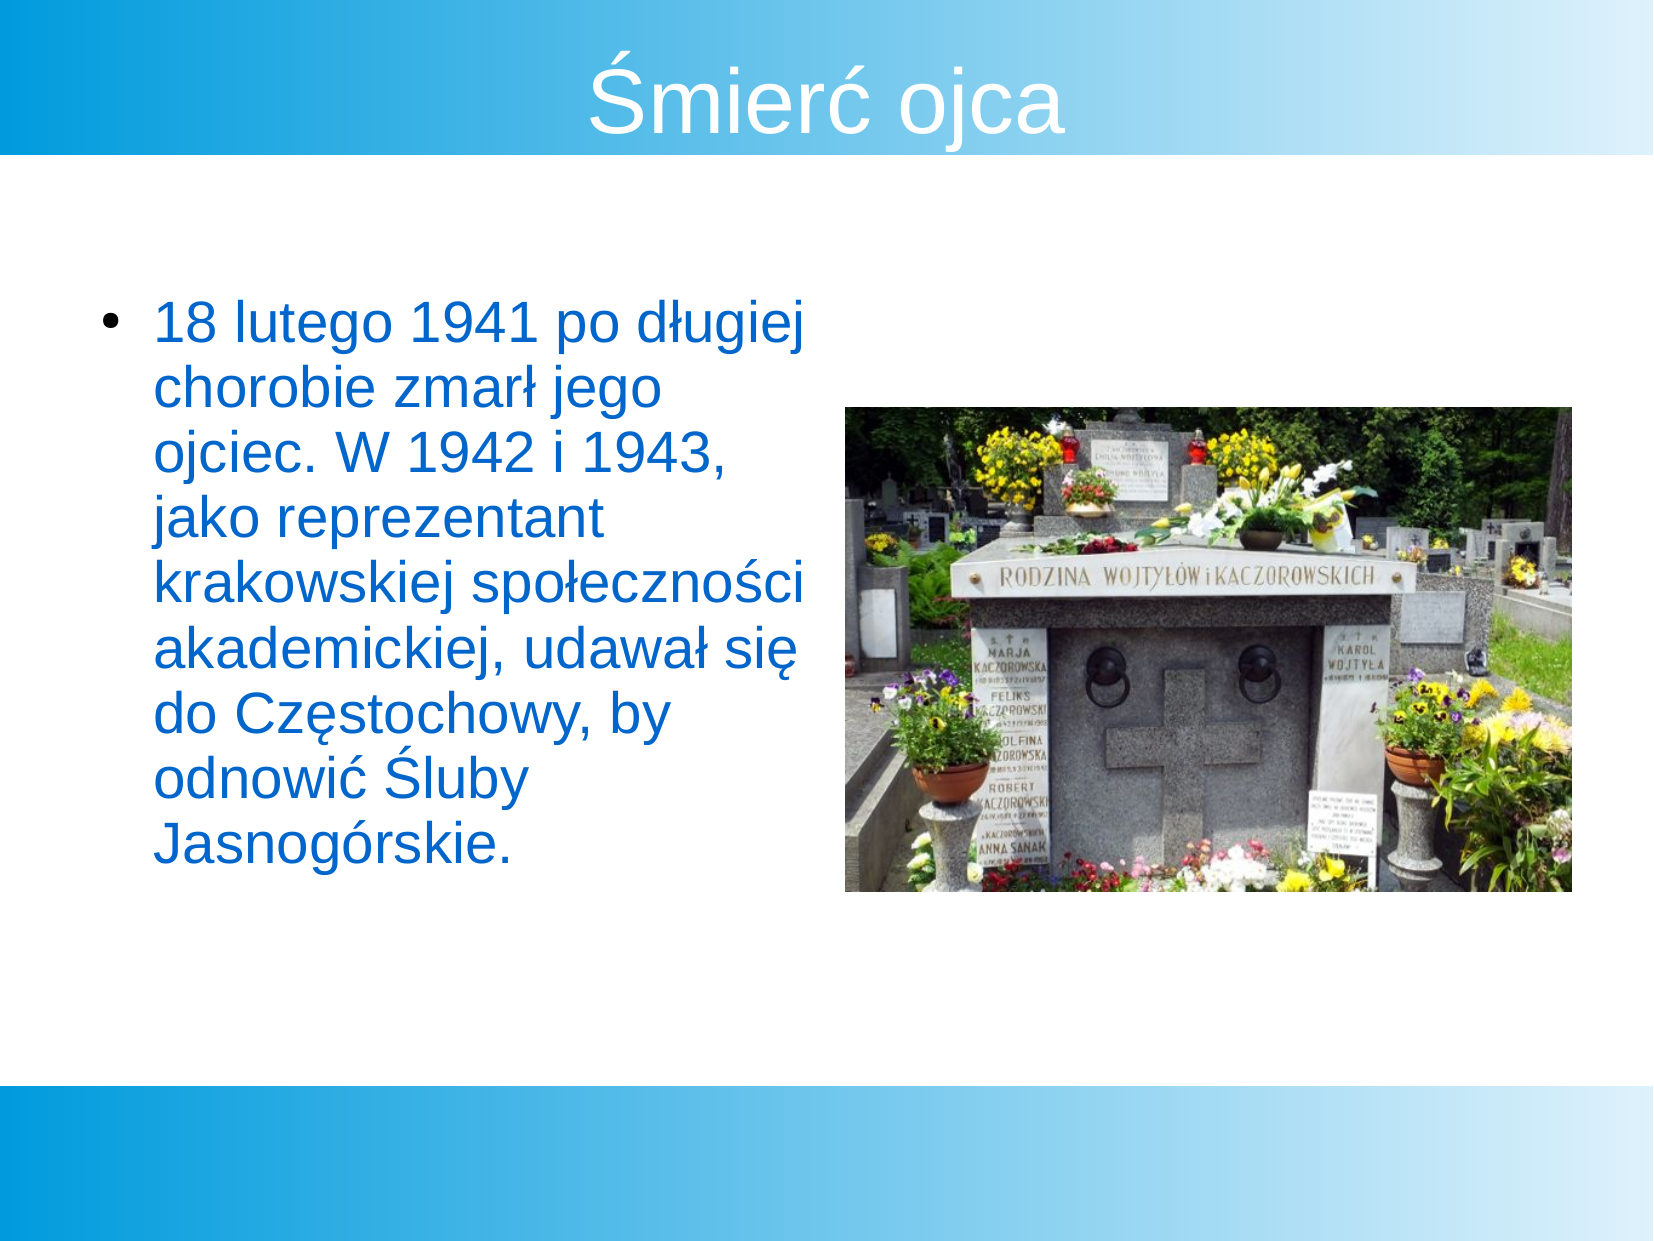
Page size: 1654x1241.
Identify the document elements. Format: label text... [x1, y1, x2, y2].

list 18 lutego 1941 po długiej chorobie zmarł jego ojciec. W 1942 i 1943, jako reprezentant krakowskiej społeczności akademickiej, udawał się do Częstochowy, by odnowić Śluby Jasnogórskie. [82, 290, 809, 1010]
picture [845, 407, 1572, 892]
title Śmierć ojca [82, 49, 1571, 155]
